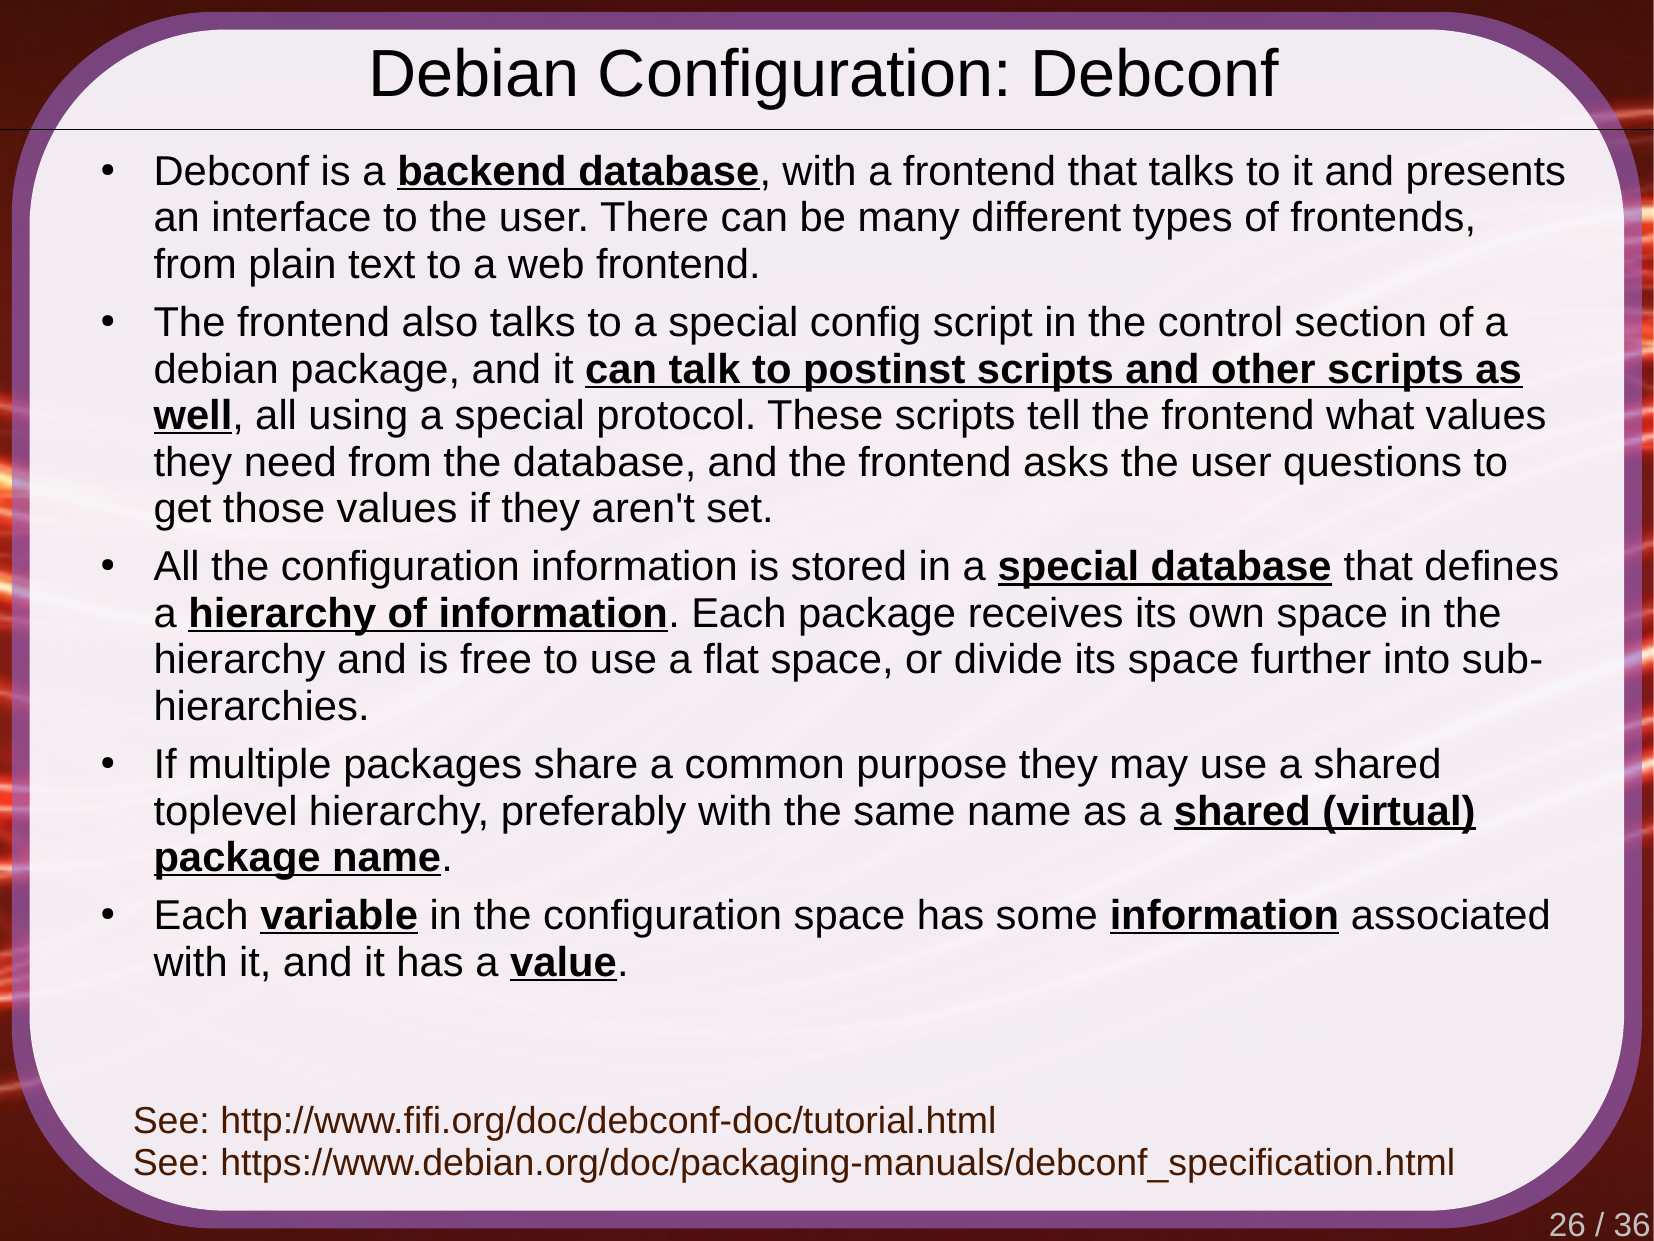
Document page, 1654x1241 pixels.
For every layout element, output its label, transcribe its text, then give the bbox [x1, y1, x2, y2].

text_box See: http://www.fifi.org/doc/debconf-doc/tutorial.html See: https://www.debian.org/doc/packaging-manuals/debconf_specification.html [118, 1092, 1536, 1234]
title Debian Configuration: Debconf [82, 29, 1565, 119]
picture [0, 0, 1654, 129]
list Debconf is a backend database, with a frontend that talks to it and presents an interface to the user. There can be many different types of frontends, from plain text to a web frontend. The frontend also talks to a special config script in the control section of a debian package, and it can talk to postinst scripts and other scripts as well, all using a special protocol. These scripts tell the frontend what values they need from the database, and the frontend asks the user questions to get those values if they aren't set. All the configuration information is stored in a special database that defines a hierarchy of information. Each package receives its own space in the hierarchy and is free to use a flat space, or divide its space further into sub-hierarchies. If multiple packages share a common purpose they may use a shared toplevel hierarchy, preferably with the same name as a shared (virtual) package name. Each variable in the configuration space has some information associated with it, and it has a value. [82, 147, 1571, 1123]
picture [0, 130, 1654, 1241]
